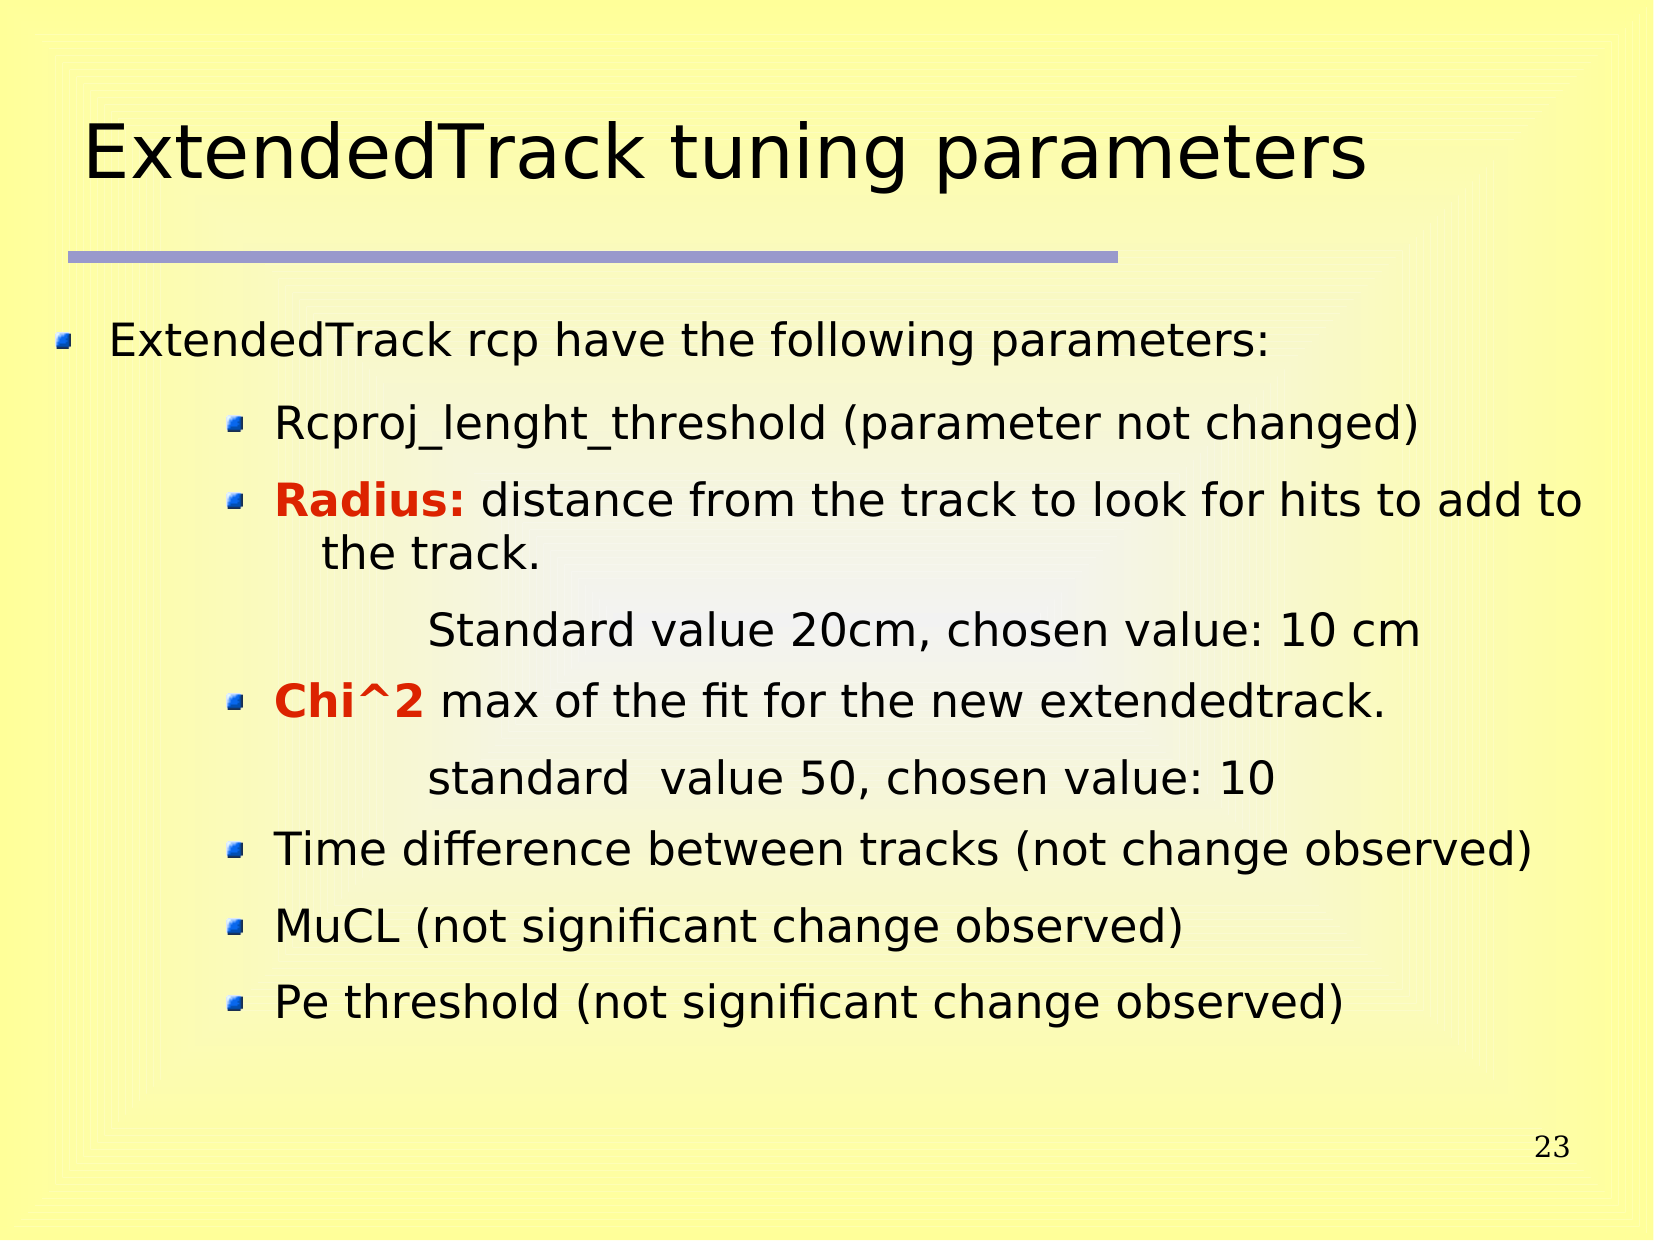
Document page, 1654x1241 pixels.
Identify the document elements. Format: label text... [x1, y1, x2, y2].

list ExtendedTrack rcp have the following parameters: Rcproj_lenght_threshold (parameter not changed) Radius: distance from the track to look for hits to add to the track. Standard value 20cm, chosen value: 10 cm Chi^2 max of the fit for the new extendedtrack. standard value 50, chosen value: 10 Time difference between tracks (not change observed) MuCL (not significant change observed) Pe threshold (not significant change observed) [37, 314, 1613, 1030]
title ExtendedTrack tuning parameters [82, 49, 1571, 257]
